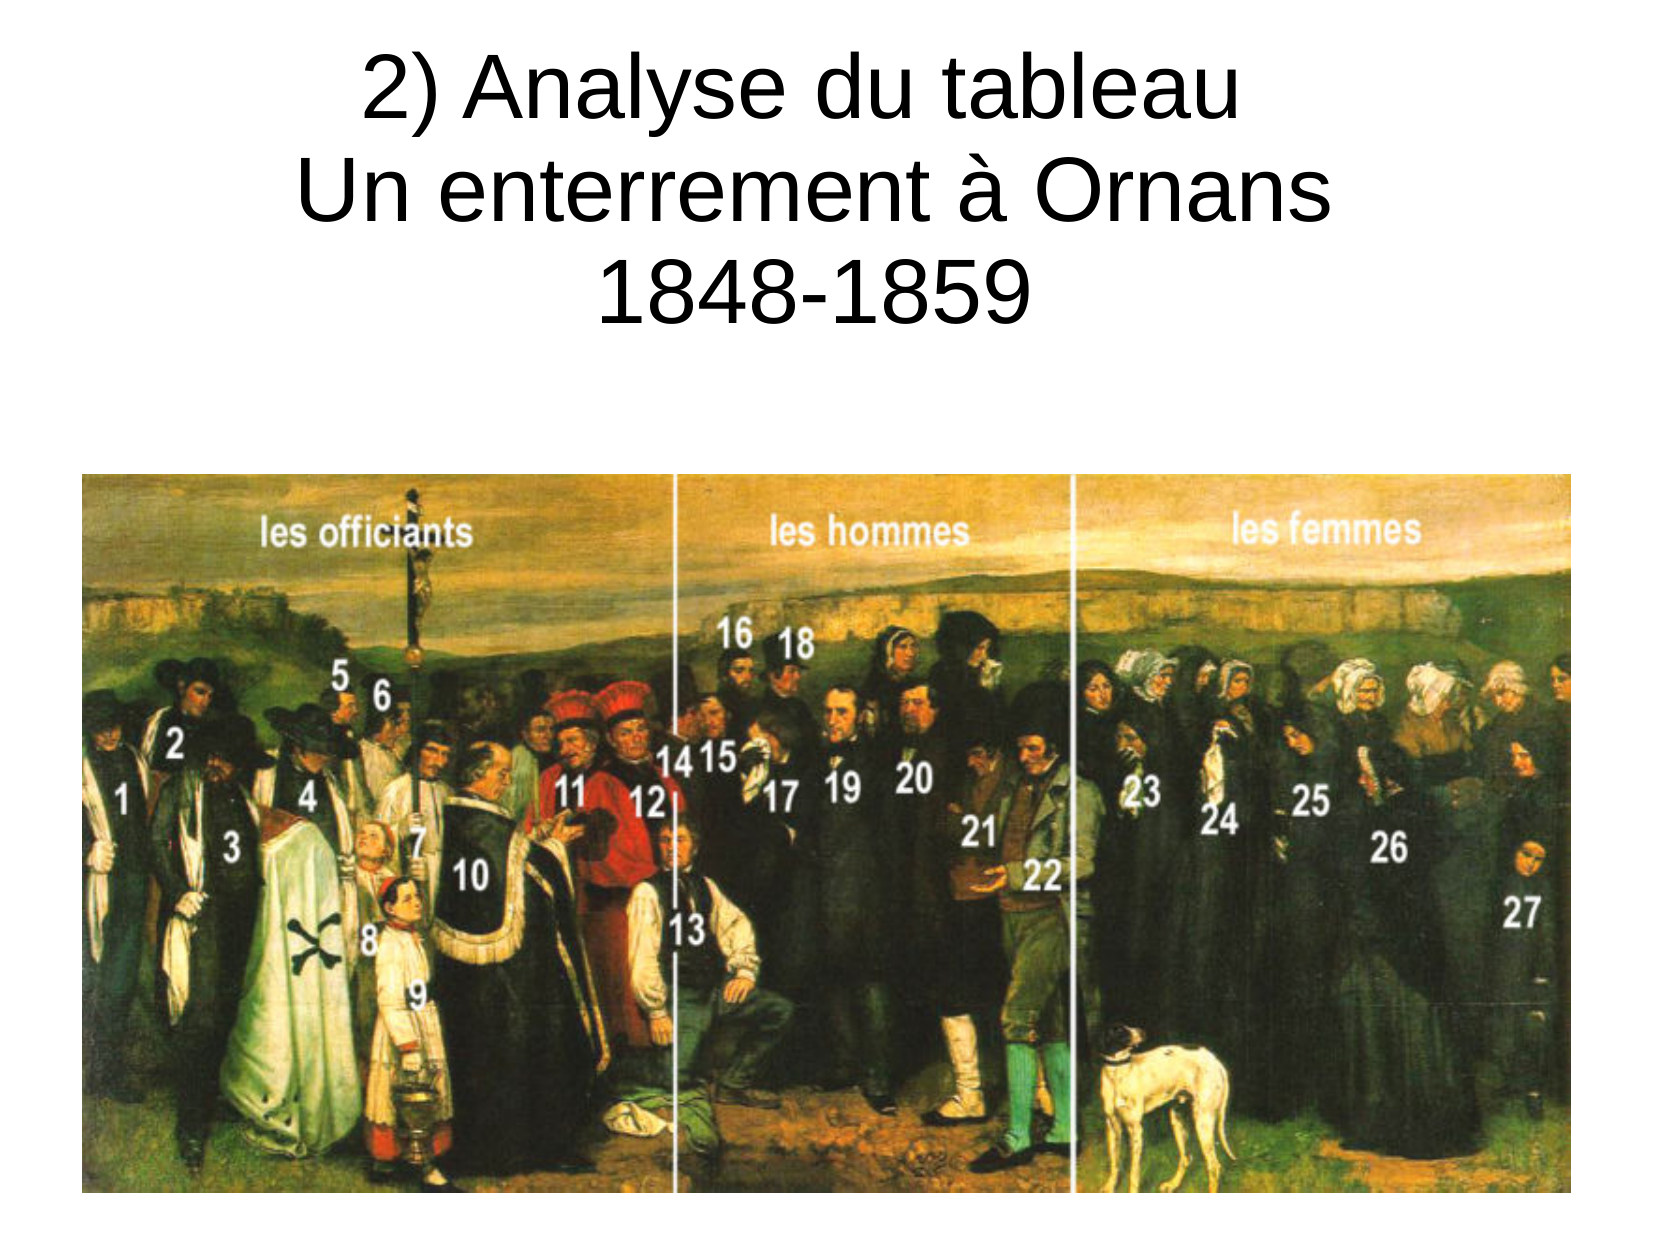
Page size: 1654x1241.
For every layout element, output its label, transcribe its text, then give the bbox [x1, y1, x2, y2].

title 2) Analyse du tableau Un enterrement à Ornans 1848-1859 [70, 35, 1559, 446]
picture [82, 474, 1571, 1193]
